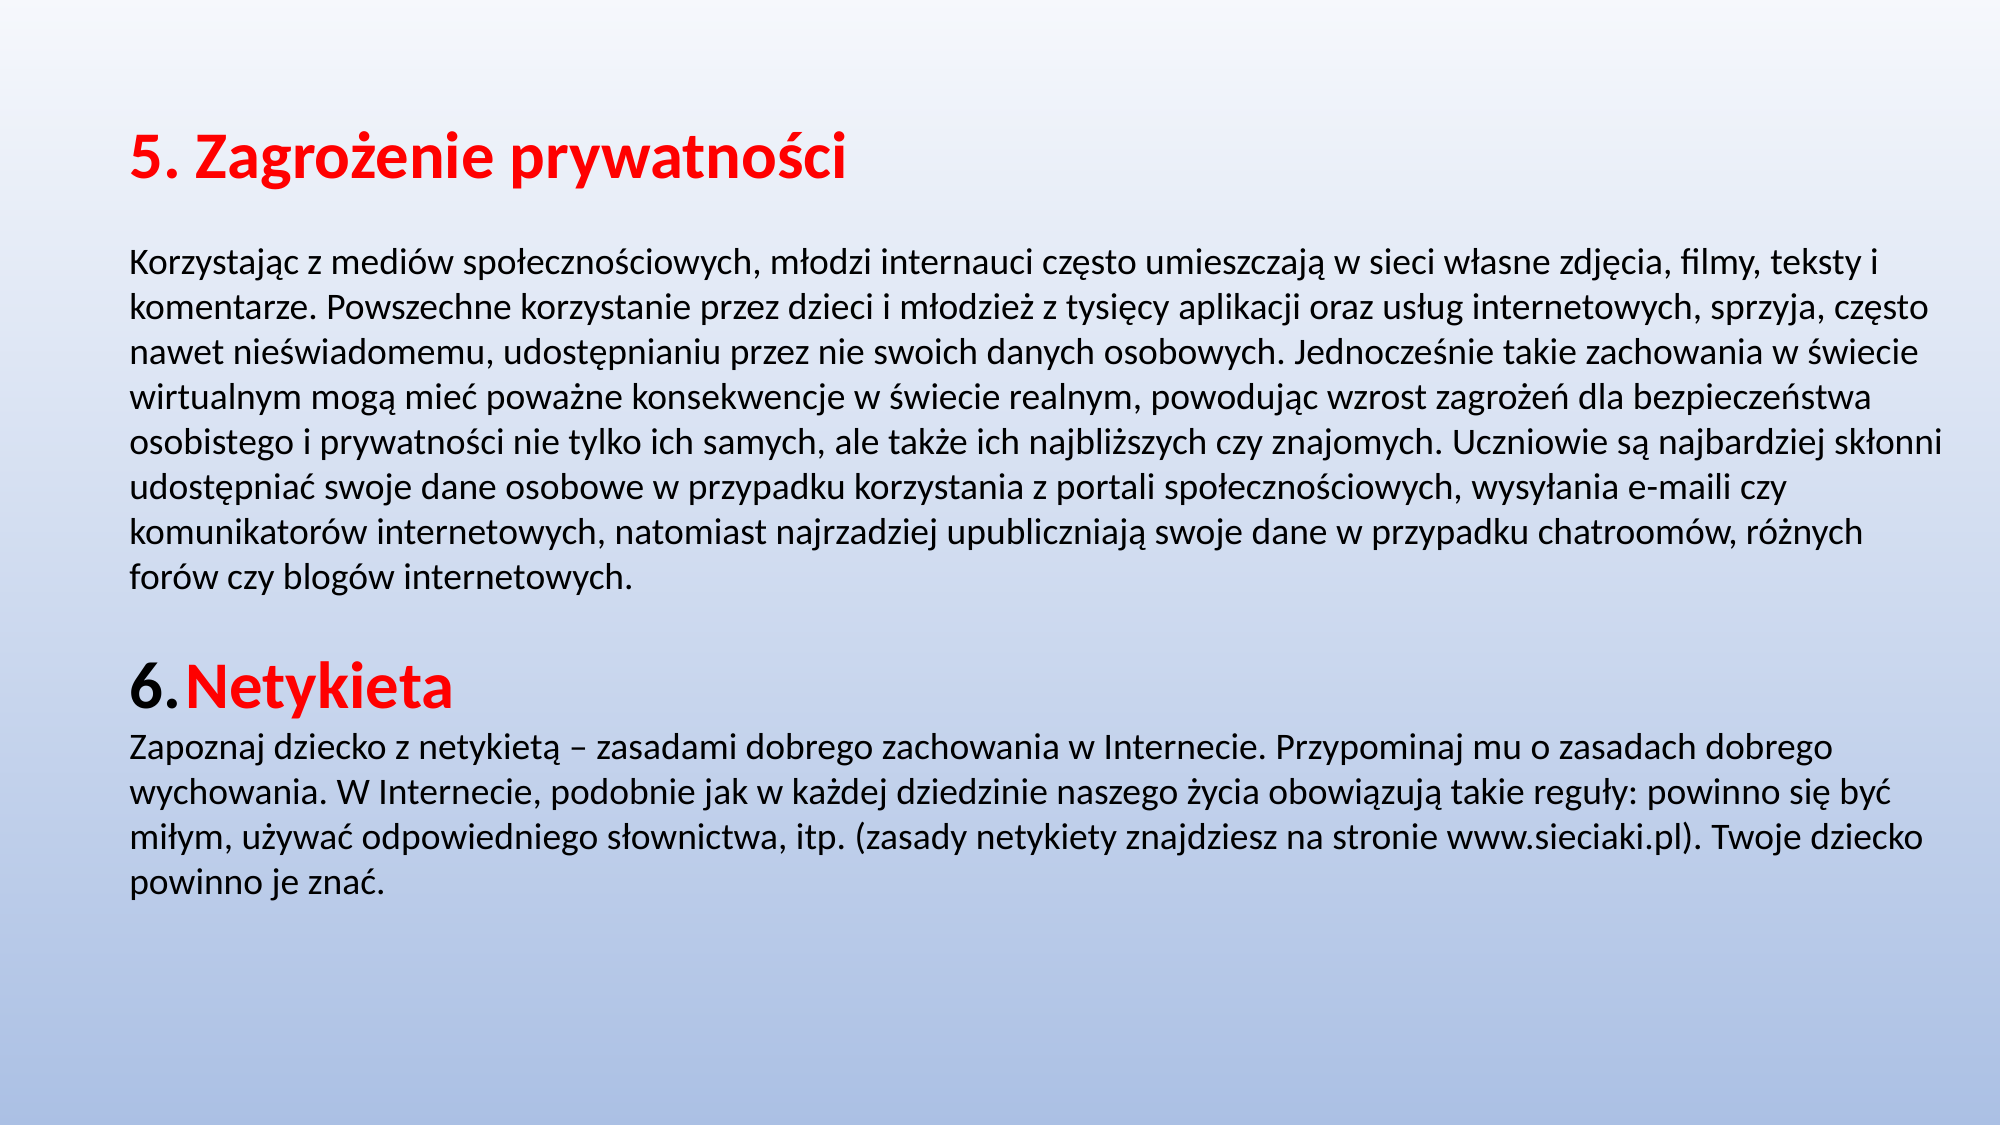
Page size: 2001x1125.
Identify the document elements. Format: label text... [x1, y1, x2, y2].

text_box 5. Zagrożenie prywatności Korzystając z mediów społecznościowych, młodzi internauci często umieszczają w sieci własne zdjęcia, filmy, teksty i komentarze. Powszechne korzystanie przez dzieci i młodzież z tysięcy aplikacji oraz usług internetowych, sprzyja, często nawet nieświadomemu, udostępnianiu przez nie swoich danych osobowych. Jednocześnie takie zachowania w świecie wirtualnym mogą mieć poważne konsekwencje w świecie realnym, powodując wzrost zagrożeń dla bezpieczeństwa osobistego i prywatności nie tylko ich samych, ale także ich najbliższych czy znajomych. Uczniowie są najbardziej skłonni udostępniać swoje dane osobowe w przypadku korzystania z portali społecznościowych, wysyłania e-maili czy komunikatorów internetowych, natomiast najrzadziej upubliczniają swoje dane w przypadku chatroomów, różnych forów czy blogów internetowych. Netykieta Zapoznaj dziecko z netykietą – zasadami dobrego zachowania w Internecie. Przypominaj mu o zasadach dobrego wychowania. W Internecie, podobnie jak w każdej dziedzinie naszego życia obowiązują takie reguły: powinno się być miłym, używać odpowiedniego słownictwa, itp. (zasady netykiety znajdziesz na stronie www.sieciaki.pl). Twoje dziecko powinno je znać. [114, 104, 1973, 963]
